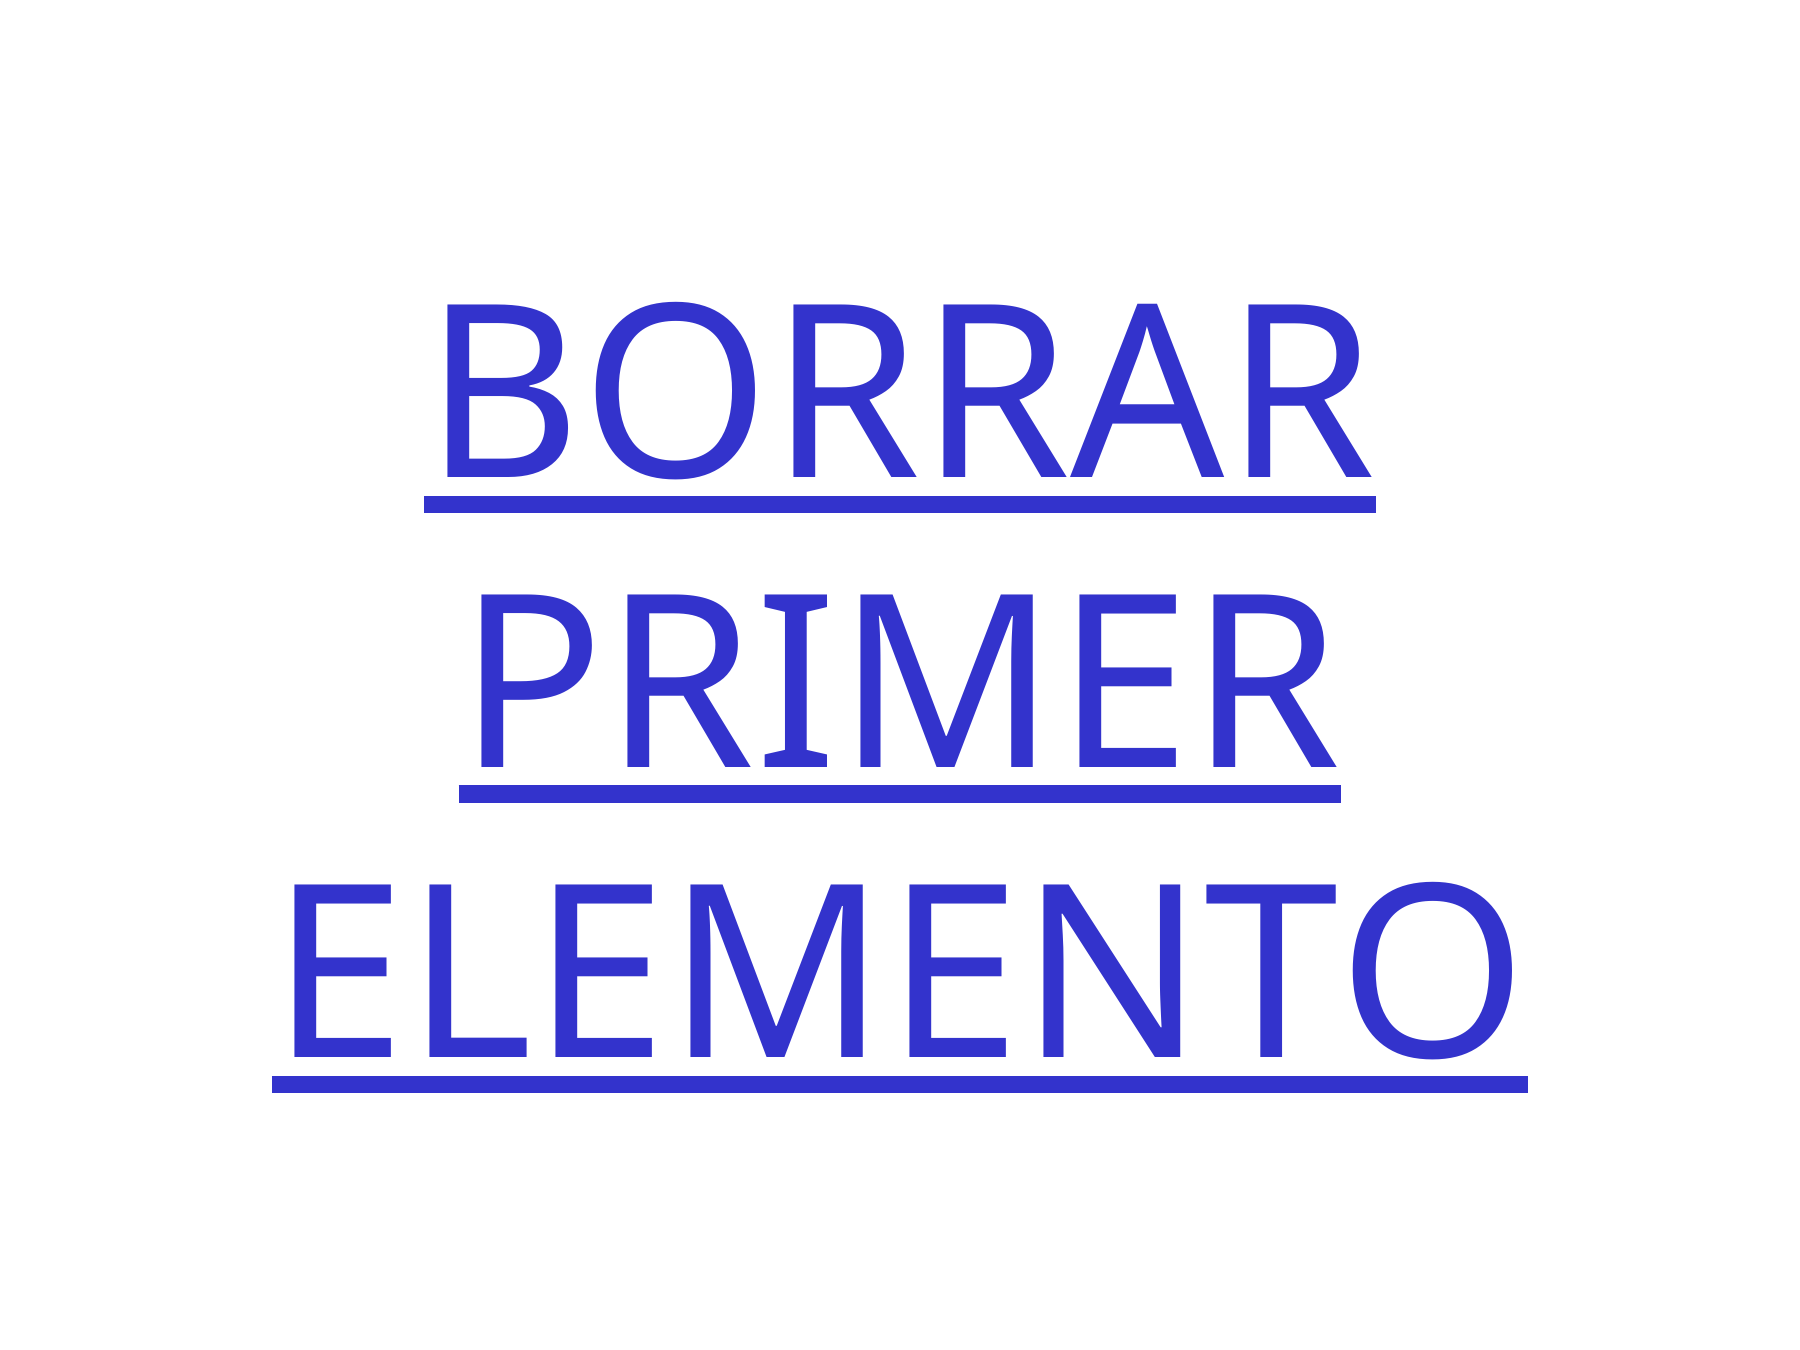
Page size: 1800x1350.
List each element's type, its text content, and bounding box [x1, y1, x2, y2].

text_box BORRAR PRIMER ELEMENTO [0, 227, 1800, 1115]
